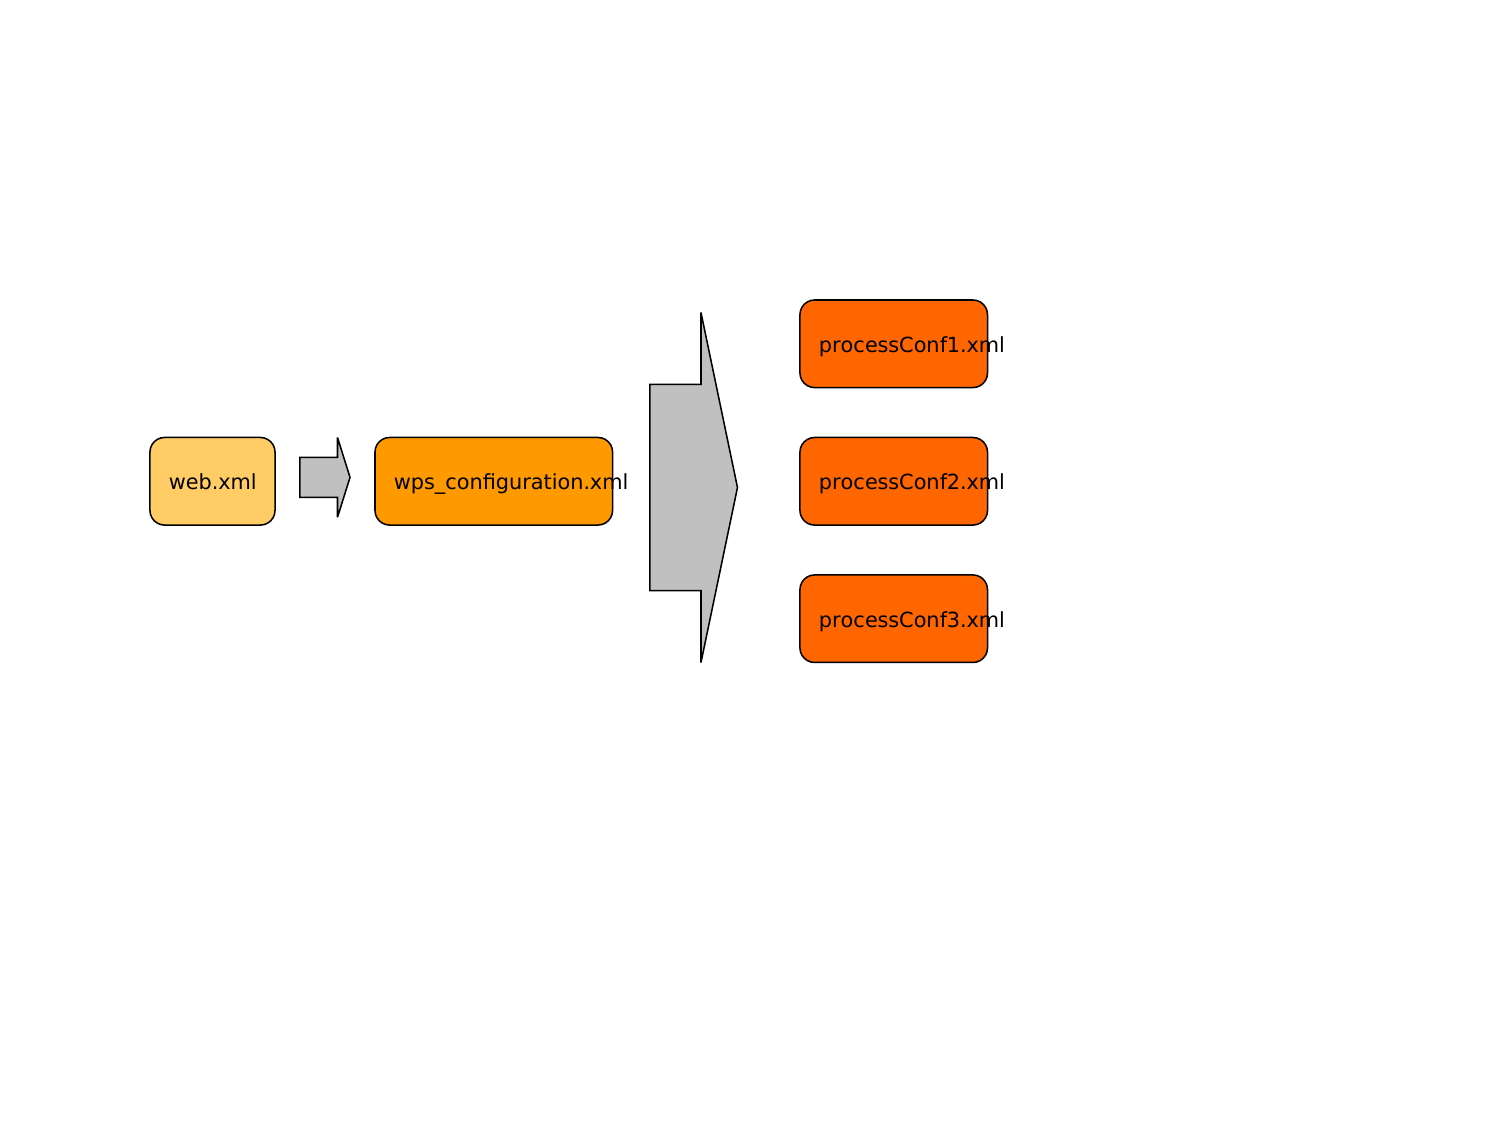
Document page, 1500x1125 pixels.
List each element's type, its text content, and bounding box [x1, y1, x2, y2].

text_box processConf2.xml [799, 437, 988, 526]
text_box processConf3.xml [799, 574, 988, 663]
text_box [649, 312, 738, 663]
text_box [299, 437, 351, 518]
text_box web.xml [149, 437, 276, 526]
text_box processConf1.xml [799, 299, 988, 388]
text_box wps_configuration.xml [375, 437, 613, 526]
